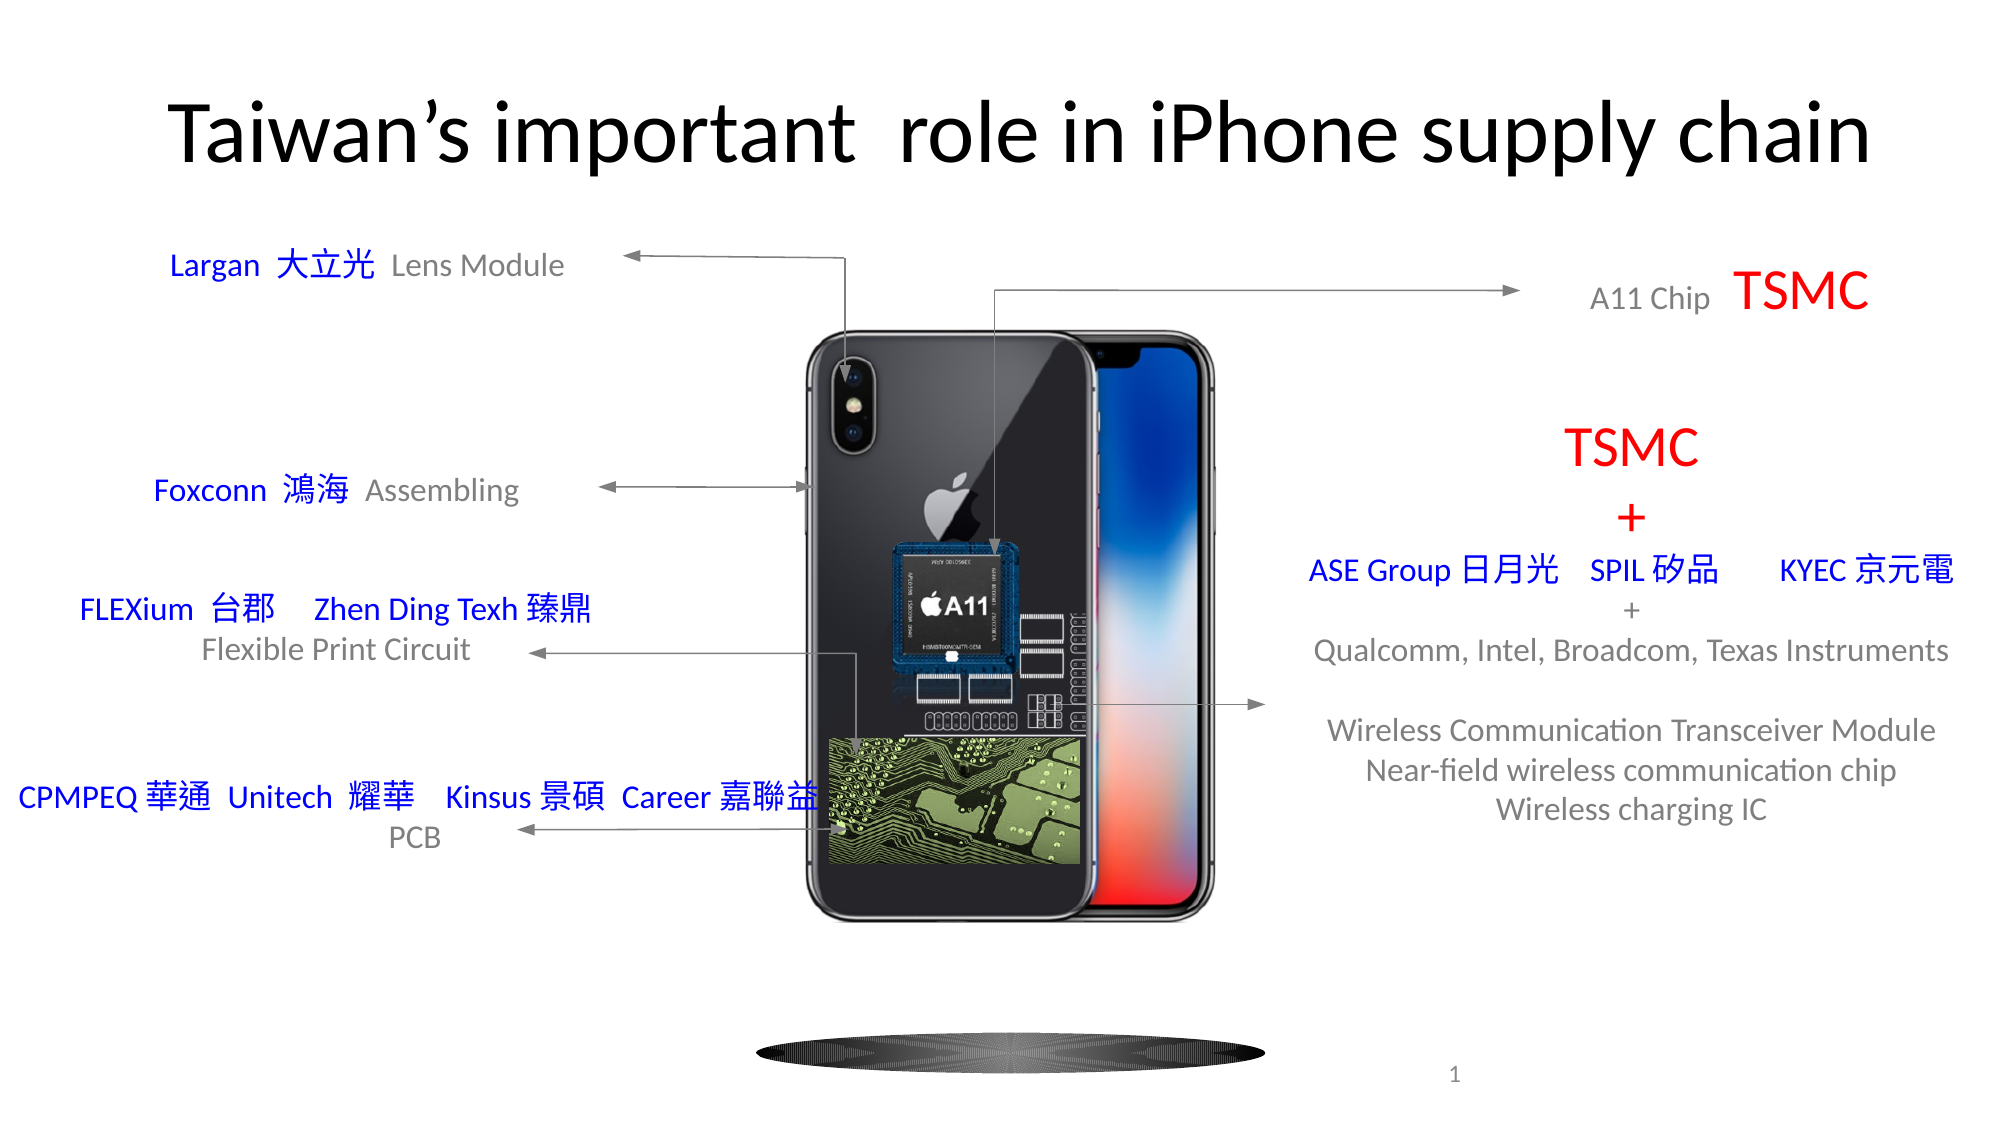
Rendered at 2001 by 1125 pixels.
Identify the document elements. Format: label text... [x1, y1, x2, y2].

text_box FLEXium 台郡 Zhen Ding Texh臻鼎 Flexible Print Circuit [0, 579, 790, 676]
text_box 1 [1433, 1042, 1900, 1103]
text_box TSMC + ASE Group日月光 SPIL矽品 KYEC京元電 + Qualcomm, Intel, Broadcom, Texas Instruments Wireless Communication Transceiver Module Near-field wireless communication chip Wireless charging IC [1230, 400, 2000, 840]
text_box Largan 大立光 Lens Module [136, 235, 599, 292]
text_box Foxconn 鴻海 Assembling [75, 460, 599, 516]
picture [445, 329, 1576, 923]
text_box Taiwan’s important role in iPhone supply chain [120, 32, 1921, 221]
text_box [755, 1032, 1266, 1074]
text_box CPMPEQ華通 Unitech 耀華 Kinsus景碩 Career嘉聯益 PCB [0, 767, 829, 864]
text_box A11 Chip TSMC [1539, 243, 1921, 330]
